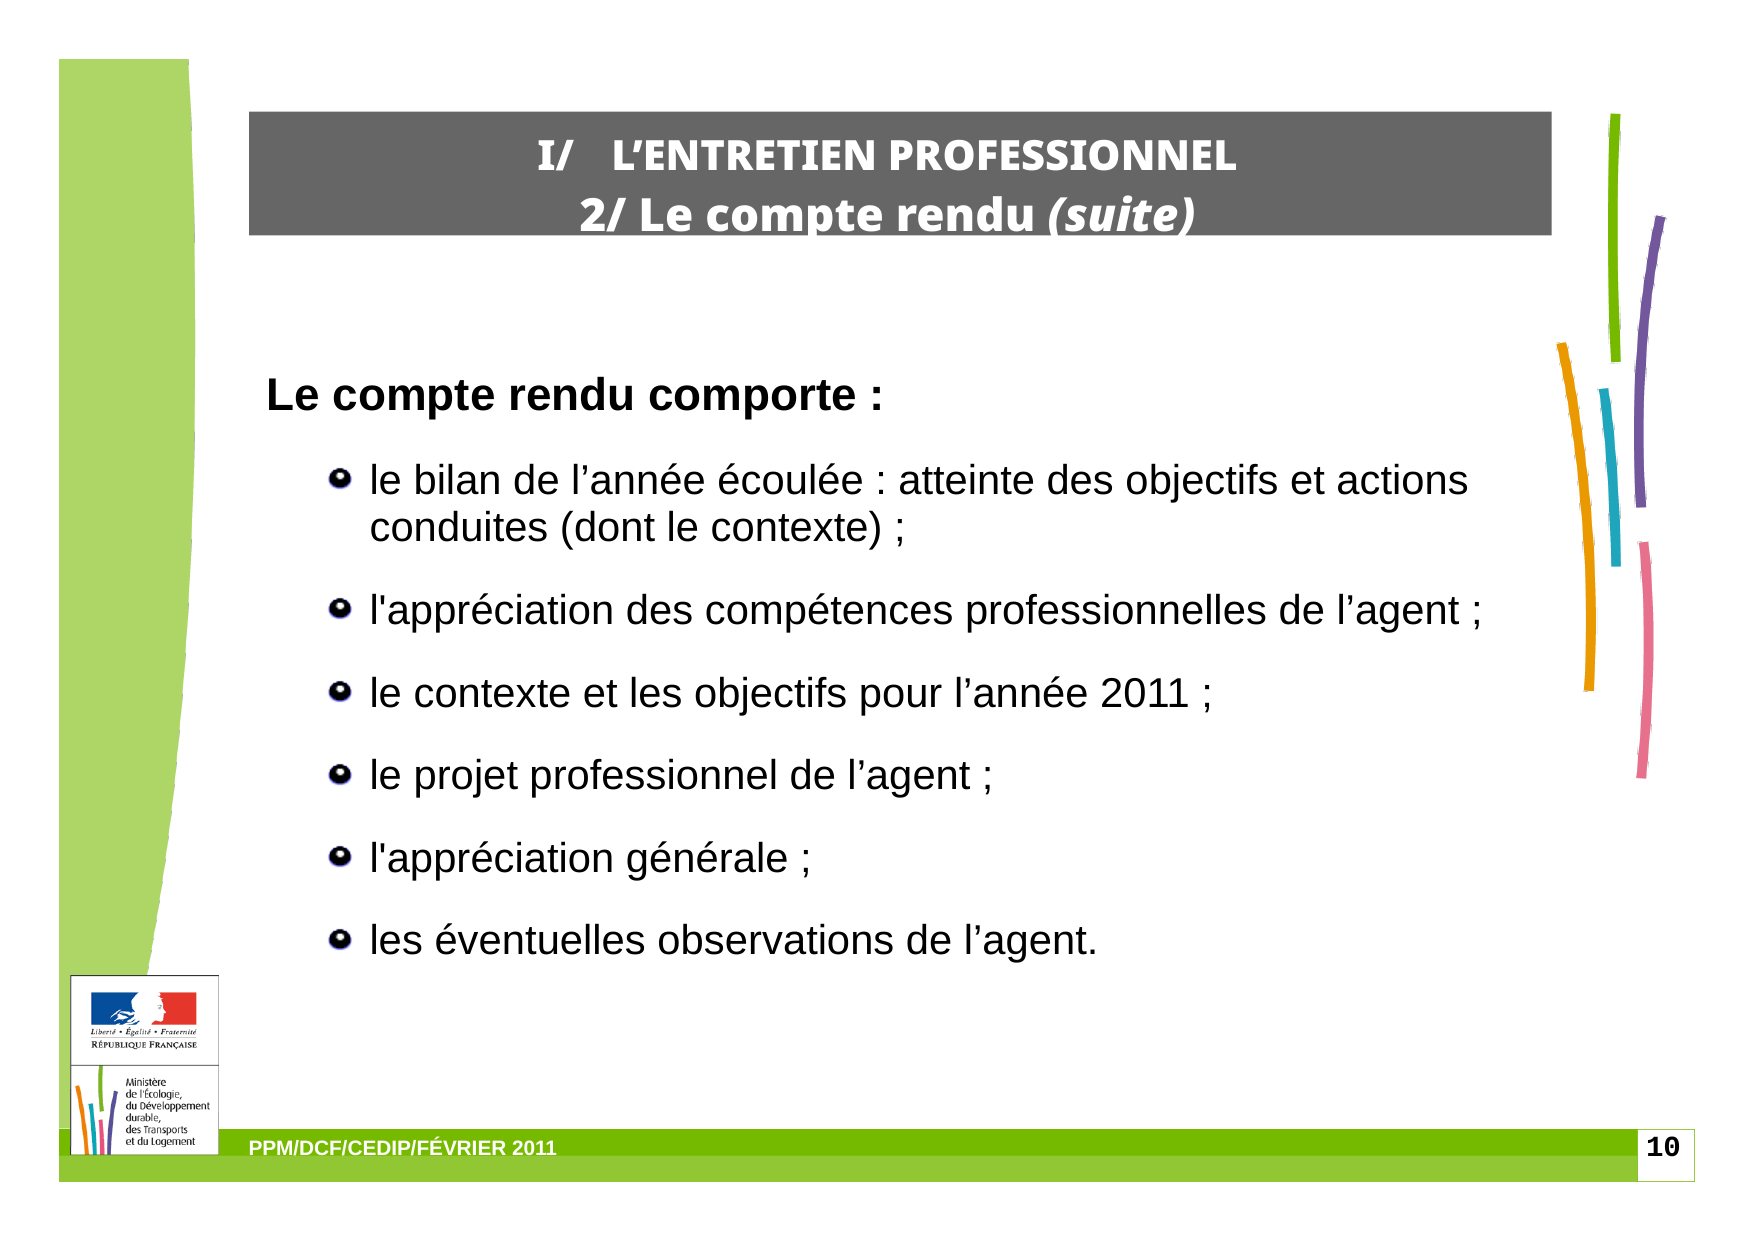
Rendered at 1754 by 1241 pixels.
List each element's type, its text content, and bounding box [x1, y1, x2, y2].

text_box PPM/DCF/CEDIP/FÉVRIER 2011 [233, 1129, 592, 1169]
text_box I/ L’ENTRETIEN PROFESSIONNEL 2/ Le compte rendu (suite) [236, 118, 1539, 257]
text_box Le compte rendu comporte : le bilan de l’année écoulée : atteinte des objectifs et actions conduites (dont le contexte) ; l'appréciation des compétences professionnelles de l’agent ; le contexte et les objectifs pour l’année 2011 ; le projet professionnel de l’agent ; l'appréciation générale ; les éventuelles observations de l’agent. [251, 361, 1551, 973]
text_box [249, 111, 1552, 236]
picture [59, 59, 1695, 1182]
